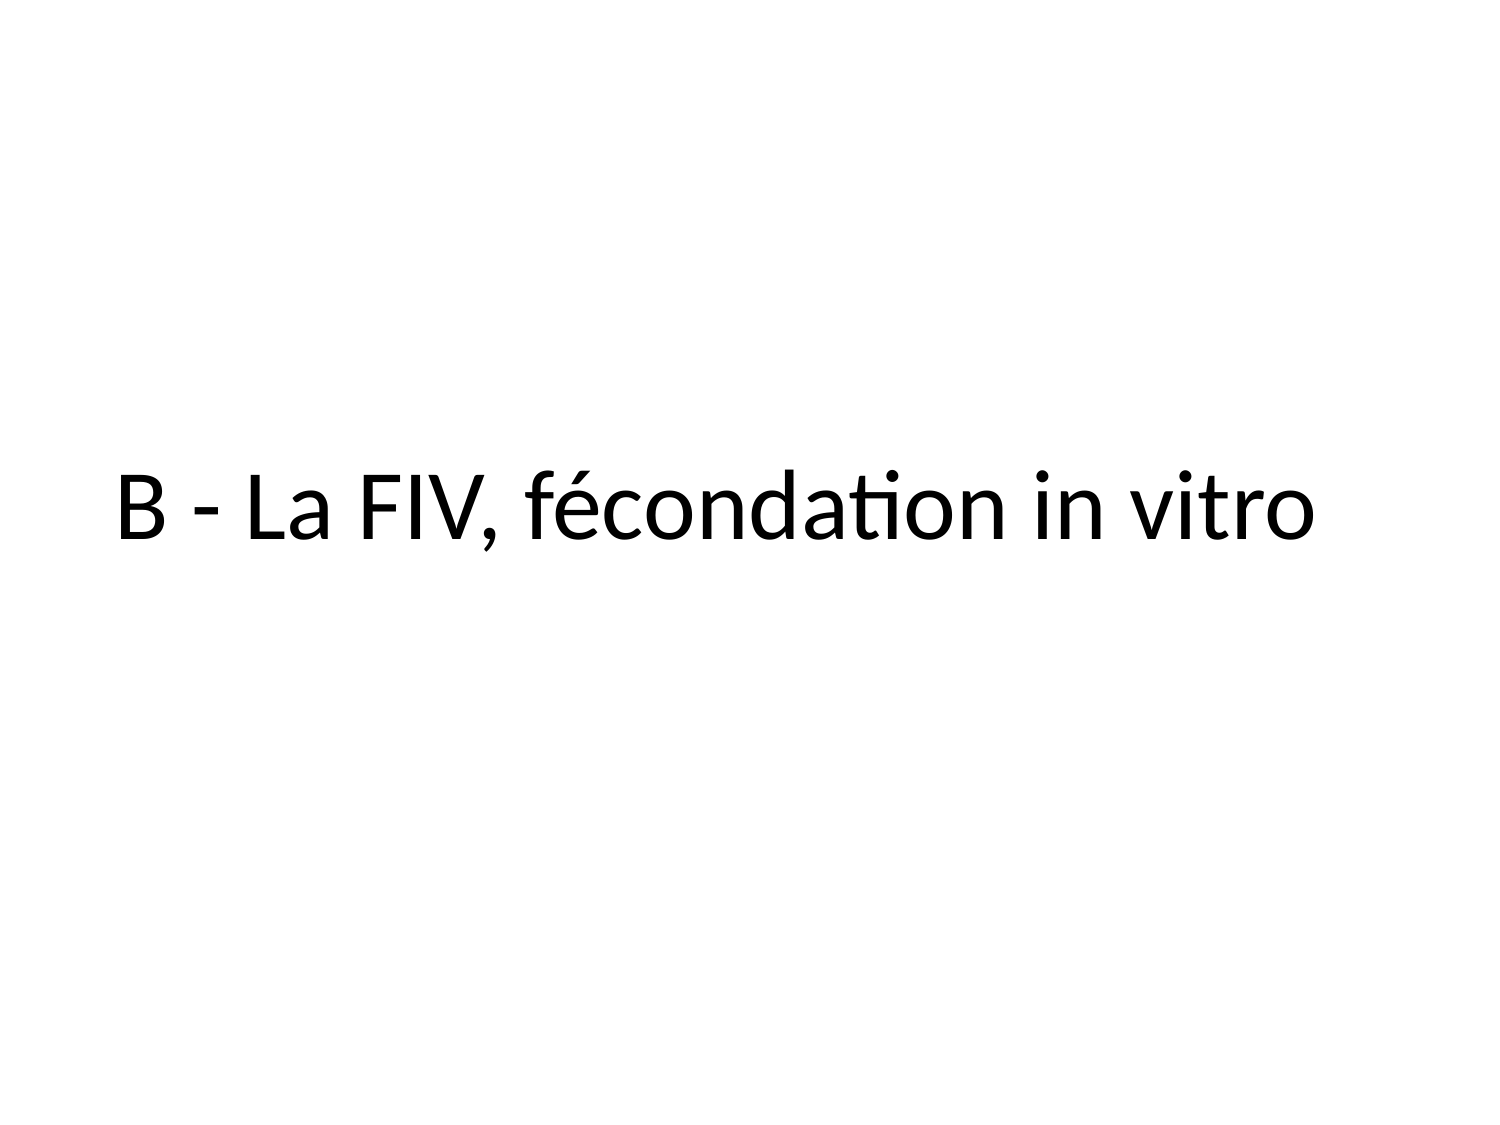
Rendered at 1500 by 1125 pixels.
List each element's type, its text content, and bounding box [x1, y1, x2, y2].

text_box B - La FIV, fécondation in vitro [100, 432, 1388, 568]
